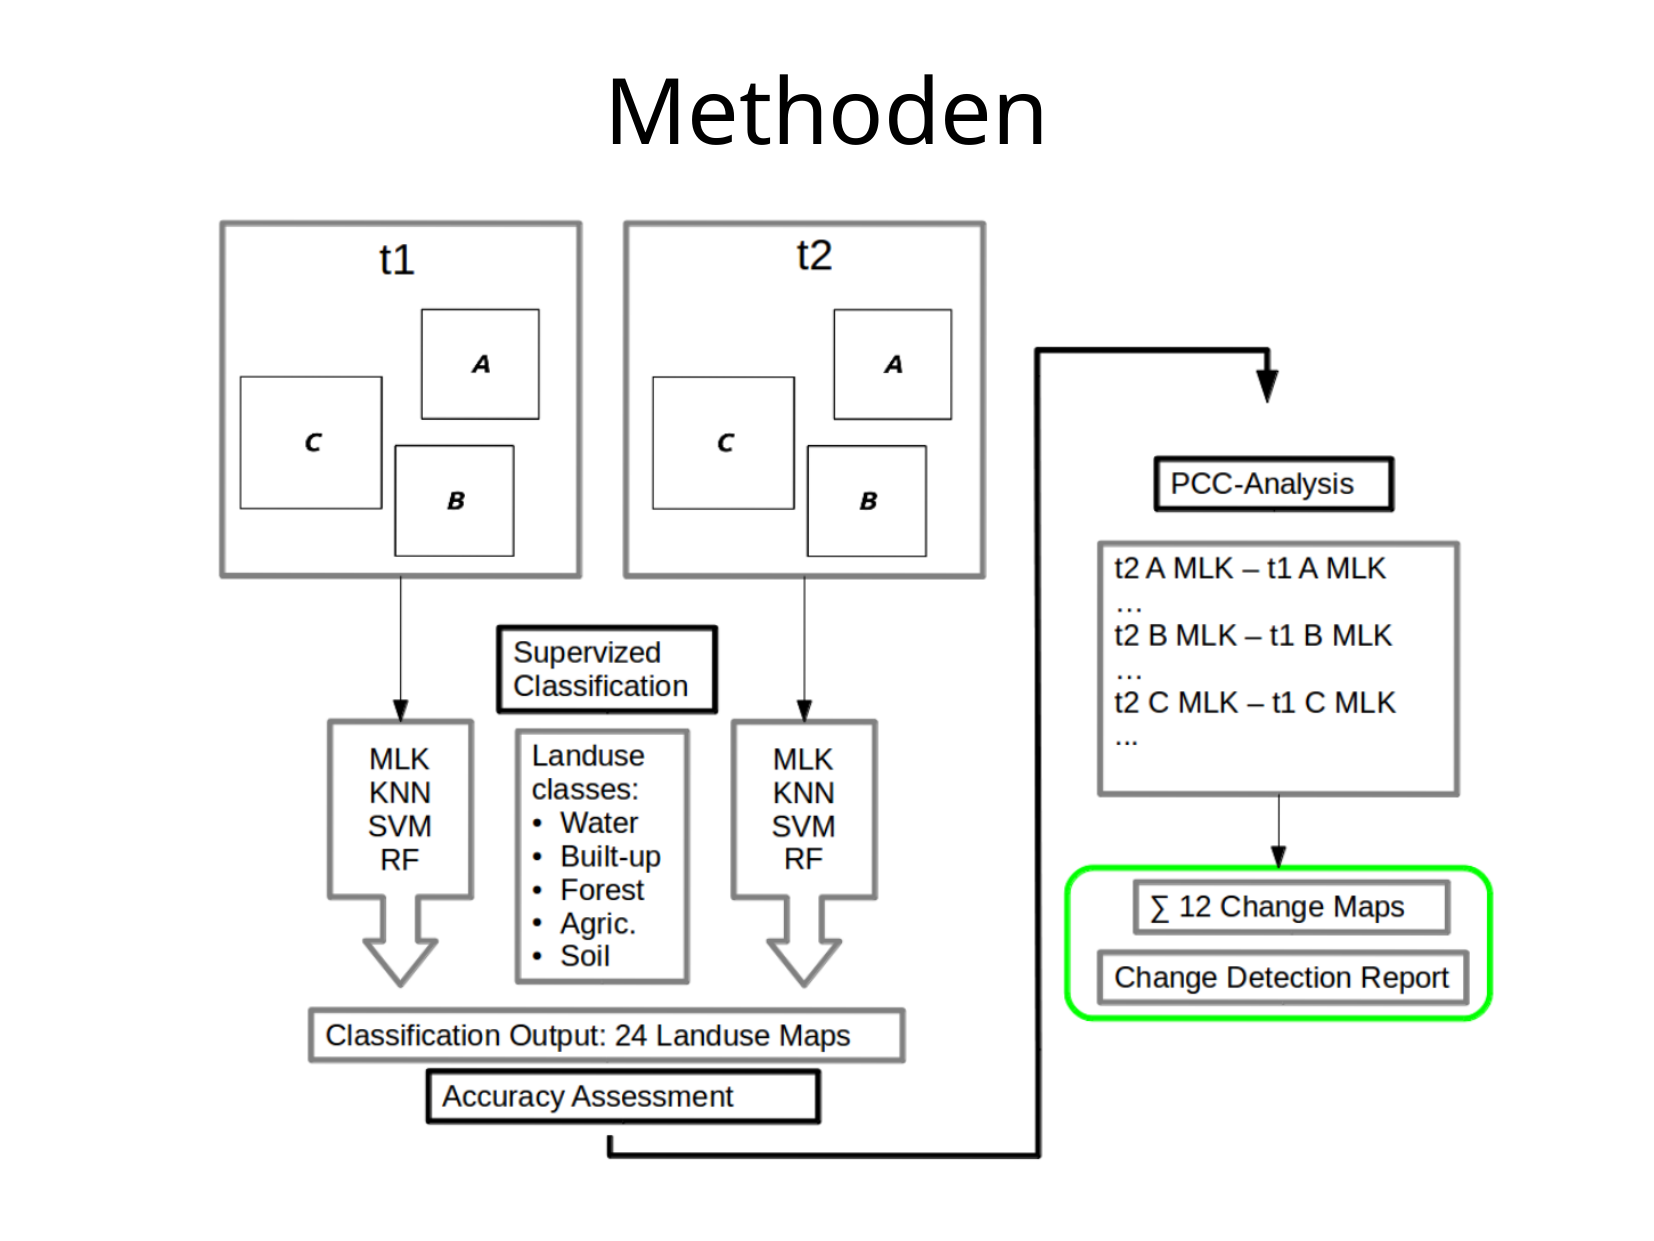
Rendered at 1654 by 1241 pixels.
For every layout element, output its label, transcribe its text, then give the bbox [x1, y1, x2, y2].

picture [188, 194, 1503, 1182]
title Methoden [82, 5, 1571, 213]
